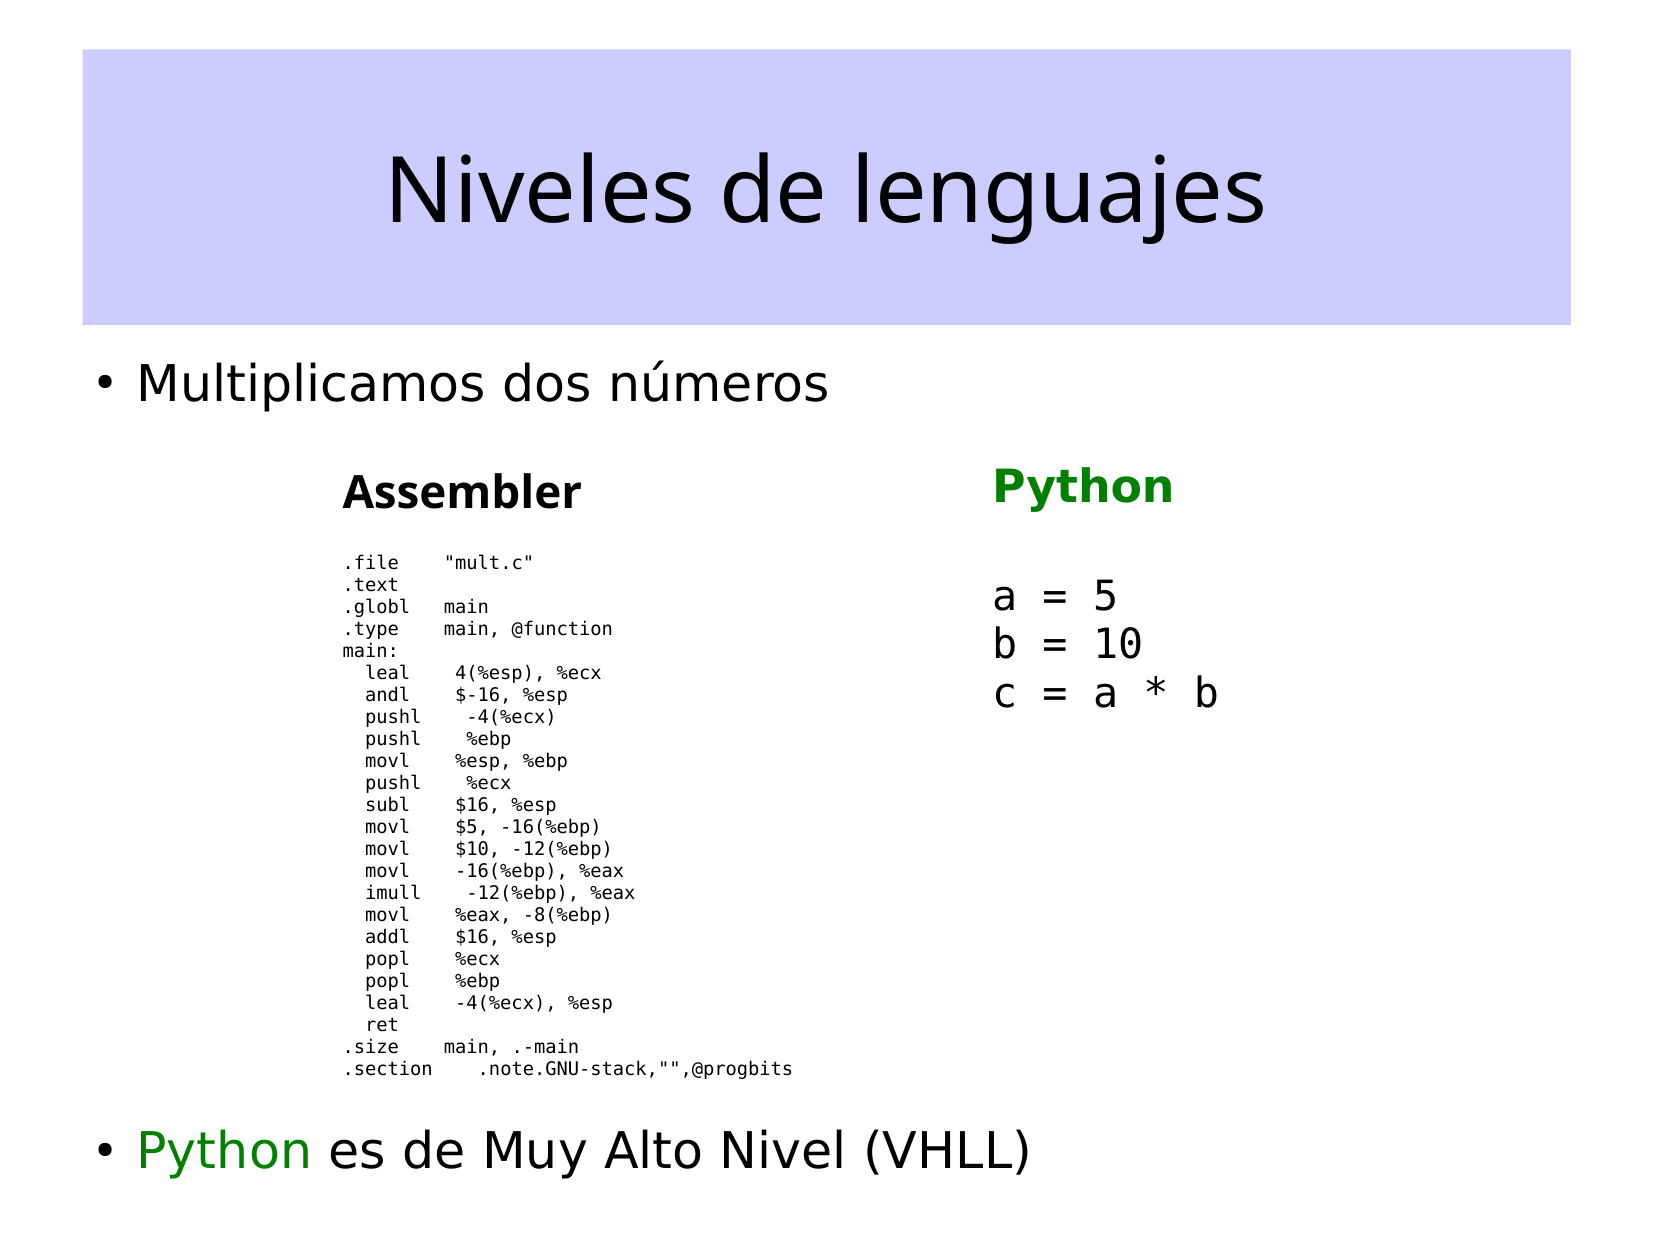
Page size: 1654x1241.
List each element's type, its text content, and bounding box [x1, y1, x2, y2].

list Python a = 5 b = 10 c = a * b [974, 459, 1359, 827]
list Multiplicamos dos números Python es de Muy Alto Nivel (VHLL) [82, 354, 1565, 1182]
list Assembler .file "mult.c" .text .globl main .type main, @function main: leal 4(%esp), %ecx andl $-16, %esp pushl -4(%ecx) pushl %ebp movl %esp, %ebp pushl %ecx subl $16, %esp movl $5, -16(%ebp) movl $10, -12(%ebp) movl -16(%ebp), %eax imull -12(%ebp), %eax movl %eax, -8(%ebp) addl $16, %esp popl %ecx popl %ebp leal -4(%ecx), %esp ret .size main, .-main .section .note.GNU-stack,"",@progbits [324, 459, 827, 1093]
title Niveles de lenguajes [82, 56, 1571, 318]
